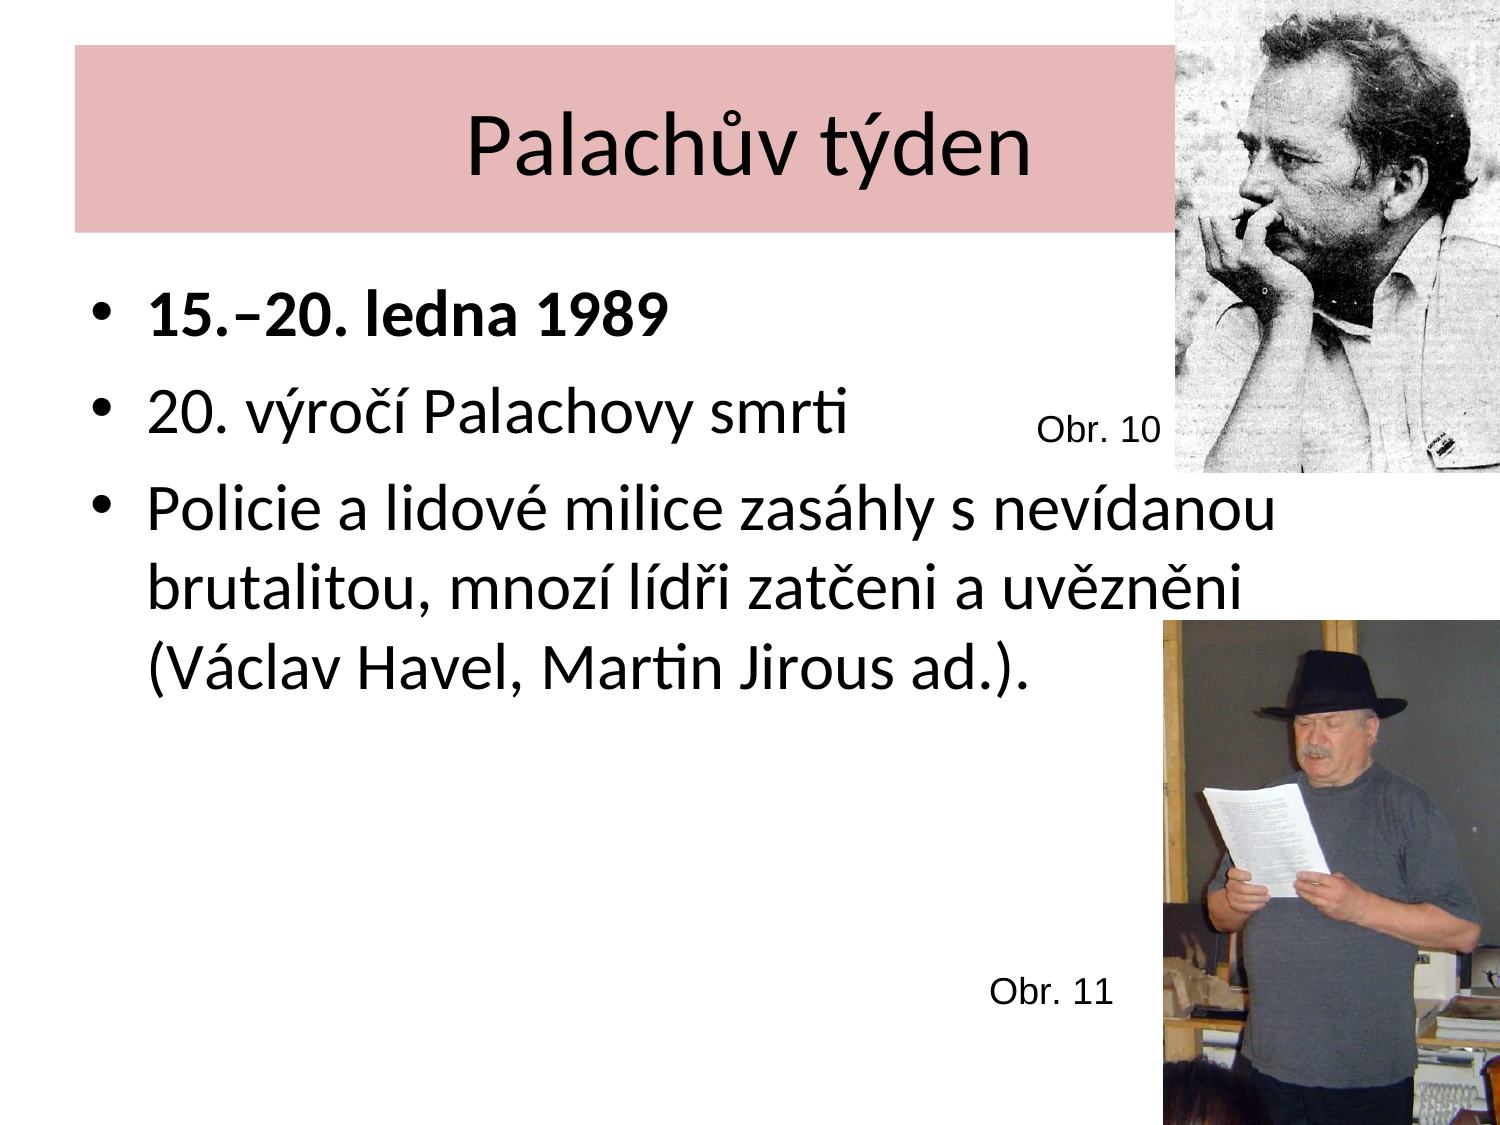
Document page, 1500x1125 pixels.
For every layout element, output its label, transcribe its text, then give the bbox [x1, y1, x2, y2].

list 15.–20. ledna 1989 20. výročí Palachovy smrti Policie a lidové milice zasáhly s nevídanou brutalitou, mnozí lídři zatčeni a uvězněni (Václav Havel, Martin Jirous ad.). [75, 262, 1426, 1006]
picture [1175, 0, 1500, 473]
text_box Obr. 10 [1021, 397, 1258, 458]
title Palachův týden [75, 45, 1175, 233]
text_box Obr. 11 [974, 959, 1176, 1021]
picture [1163, 620, 1500, 1125]
